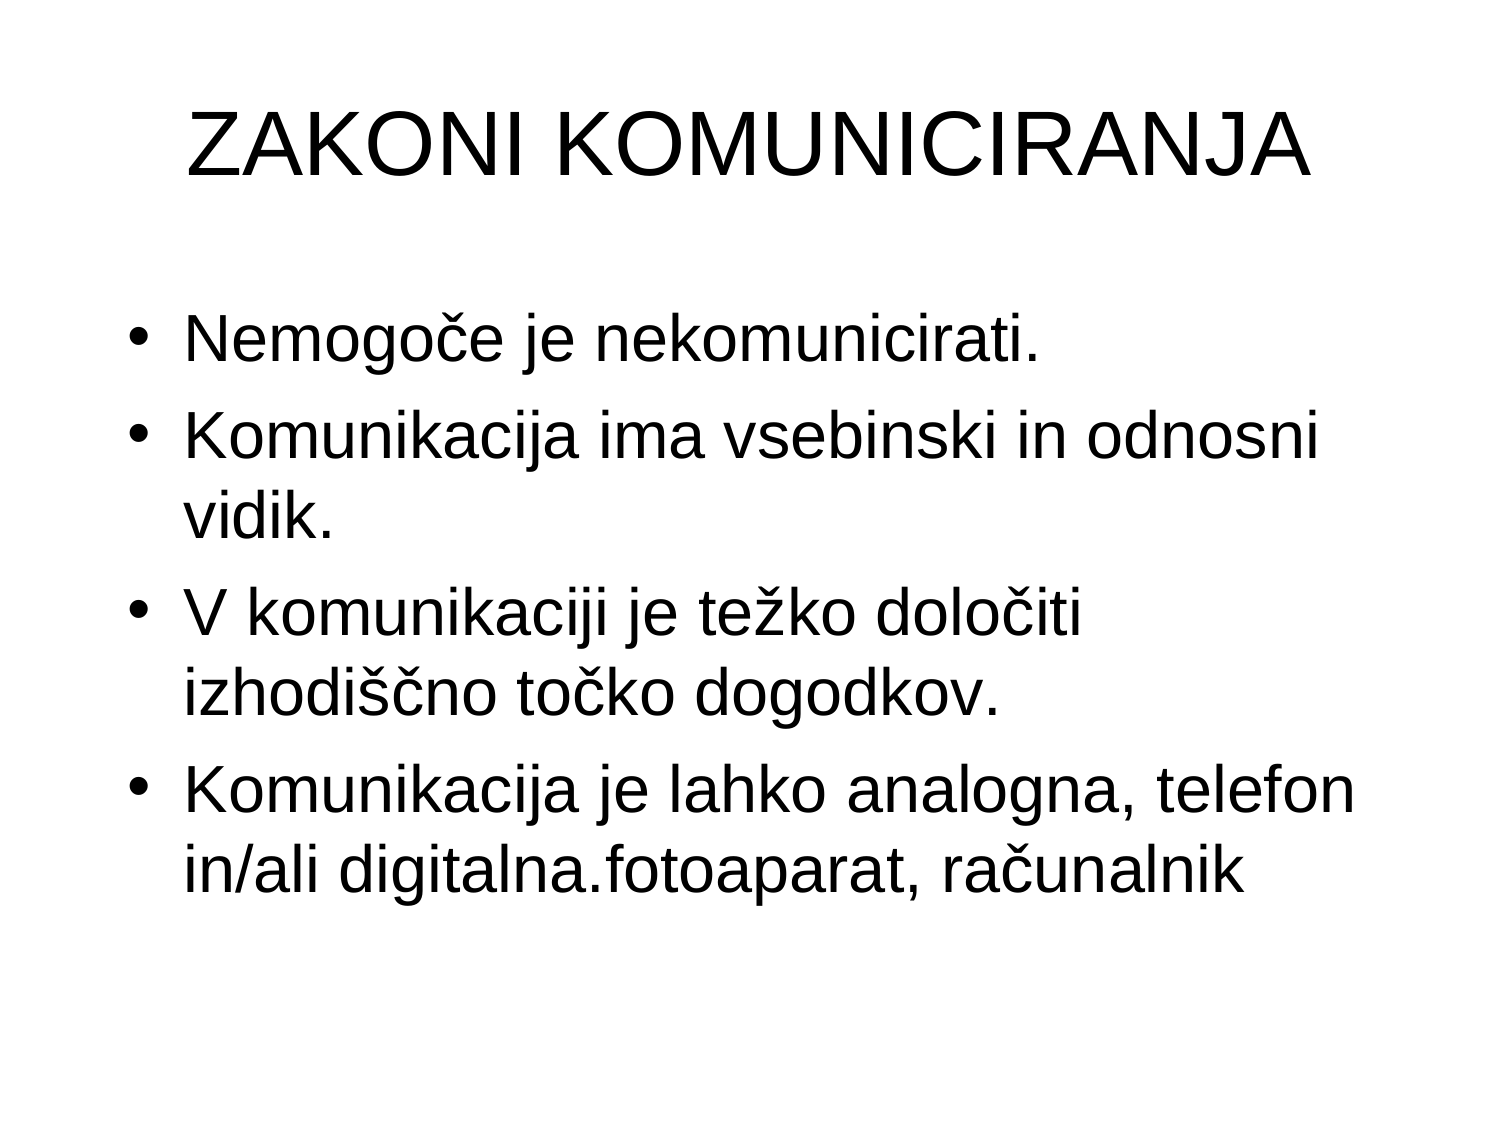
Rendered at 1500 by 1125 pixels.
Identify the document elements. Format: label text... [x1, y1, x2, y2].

list Nemogoče je nekomunicirati. Komunikacija ima vsebinski in odnosni vidik. V komunikaciji je težko določiti izhodiščno točko dogodkov. Komunikacija je lahko analogna, telefon in/ali digitalna.fotoaparat, računalnik [112, 287, 1388, 1000]
title ZAKONI KOMUNICIRANJA [75, 45, 1426, 233]
